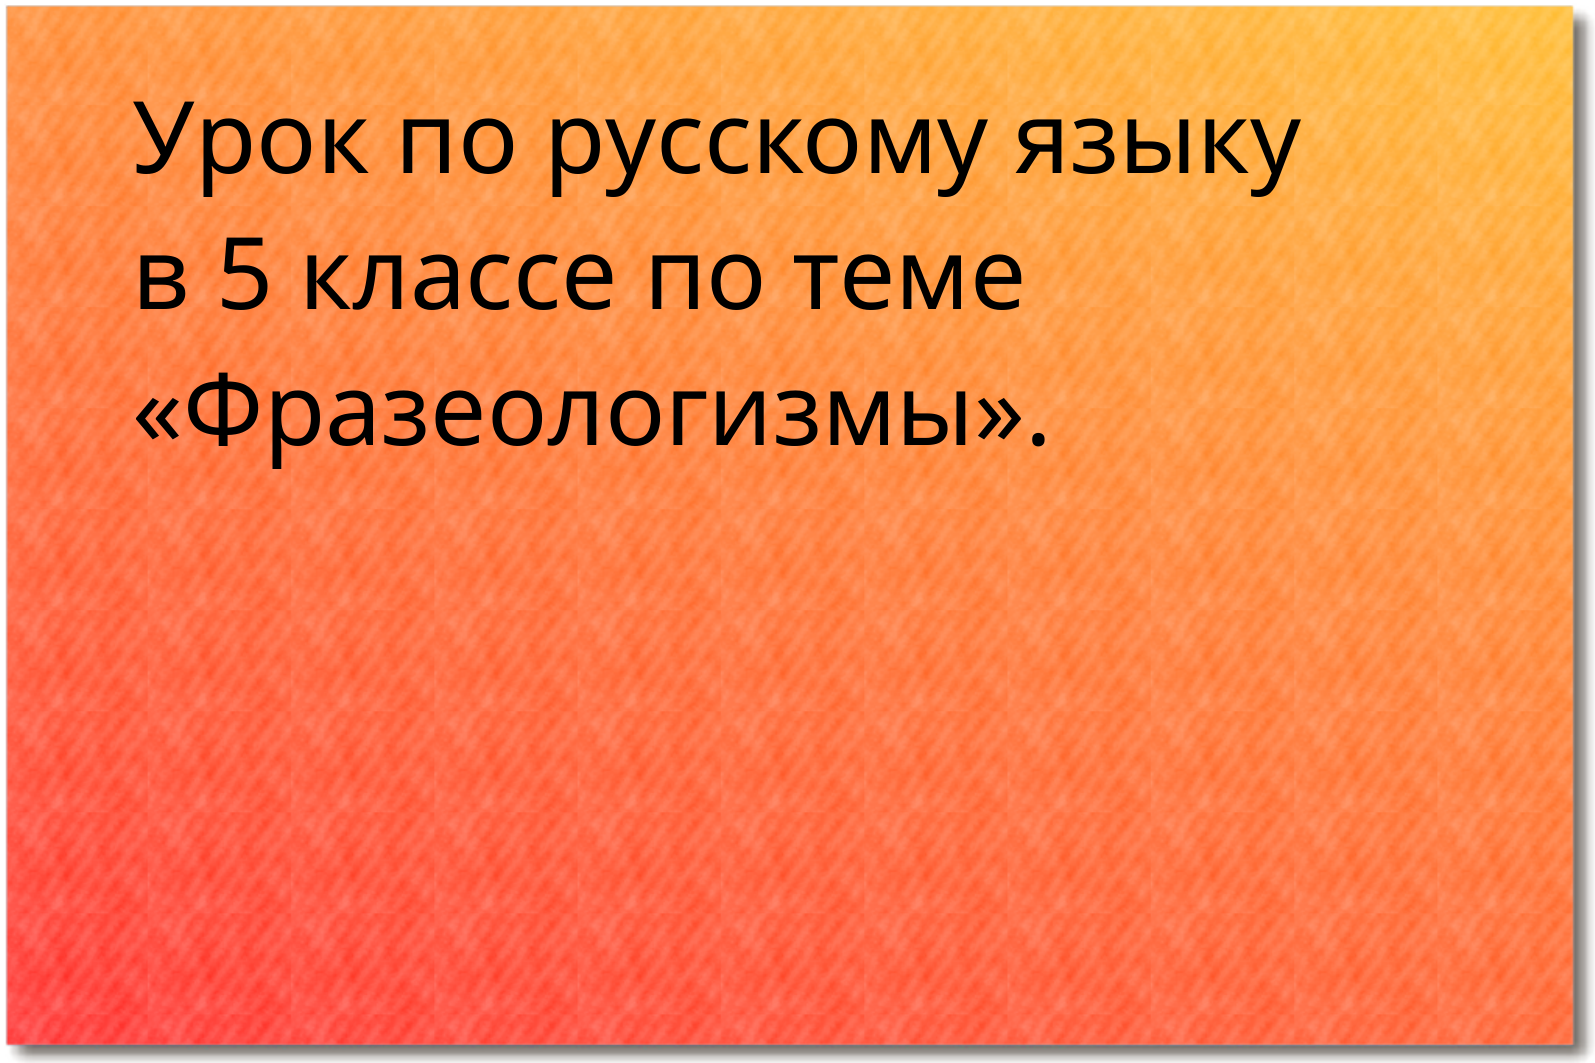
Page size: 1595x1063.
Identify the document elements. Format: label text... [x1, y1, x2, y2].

text_box Урок по русскому языку в 5 классе по теме «Фразеологизмы». [118, 59, 1359, 419]
